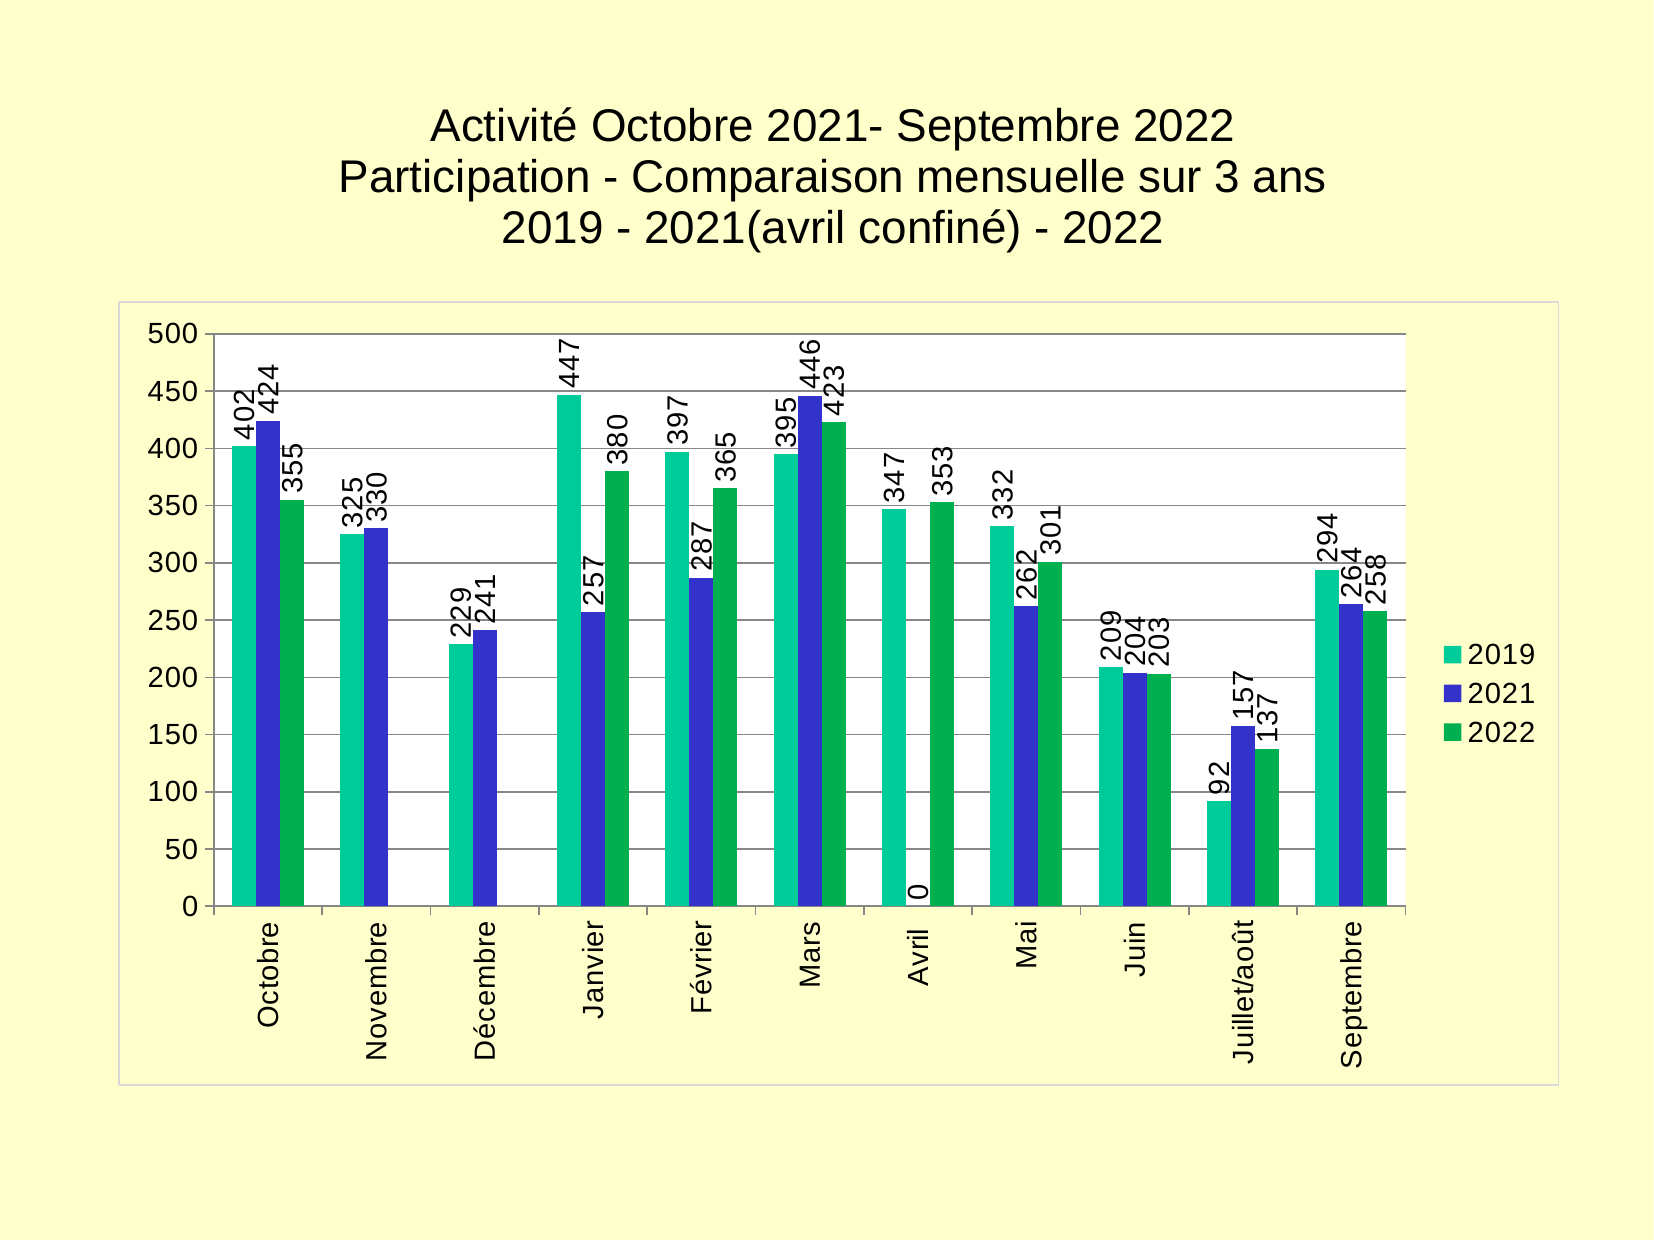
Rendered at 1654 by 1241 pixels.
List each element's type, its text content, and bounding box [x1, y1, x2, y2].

title Activité Octobre 2021- Septembre 2022 Participation - Comparaison mensuelle sur 3 ans 2019 - 2021(avril confiné) - 2022 [97, 86, 1570, 269]
chart [118, 301, 1560, 1086]
